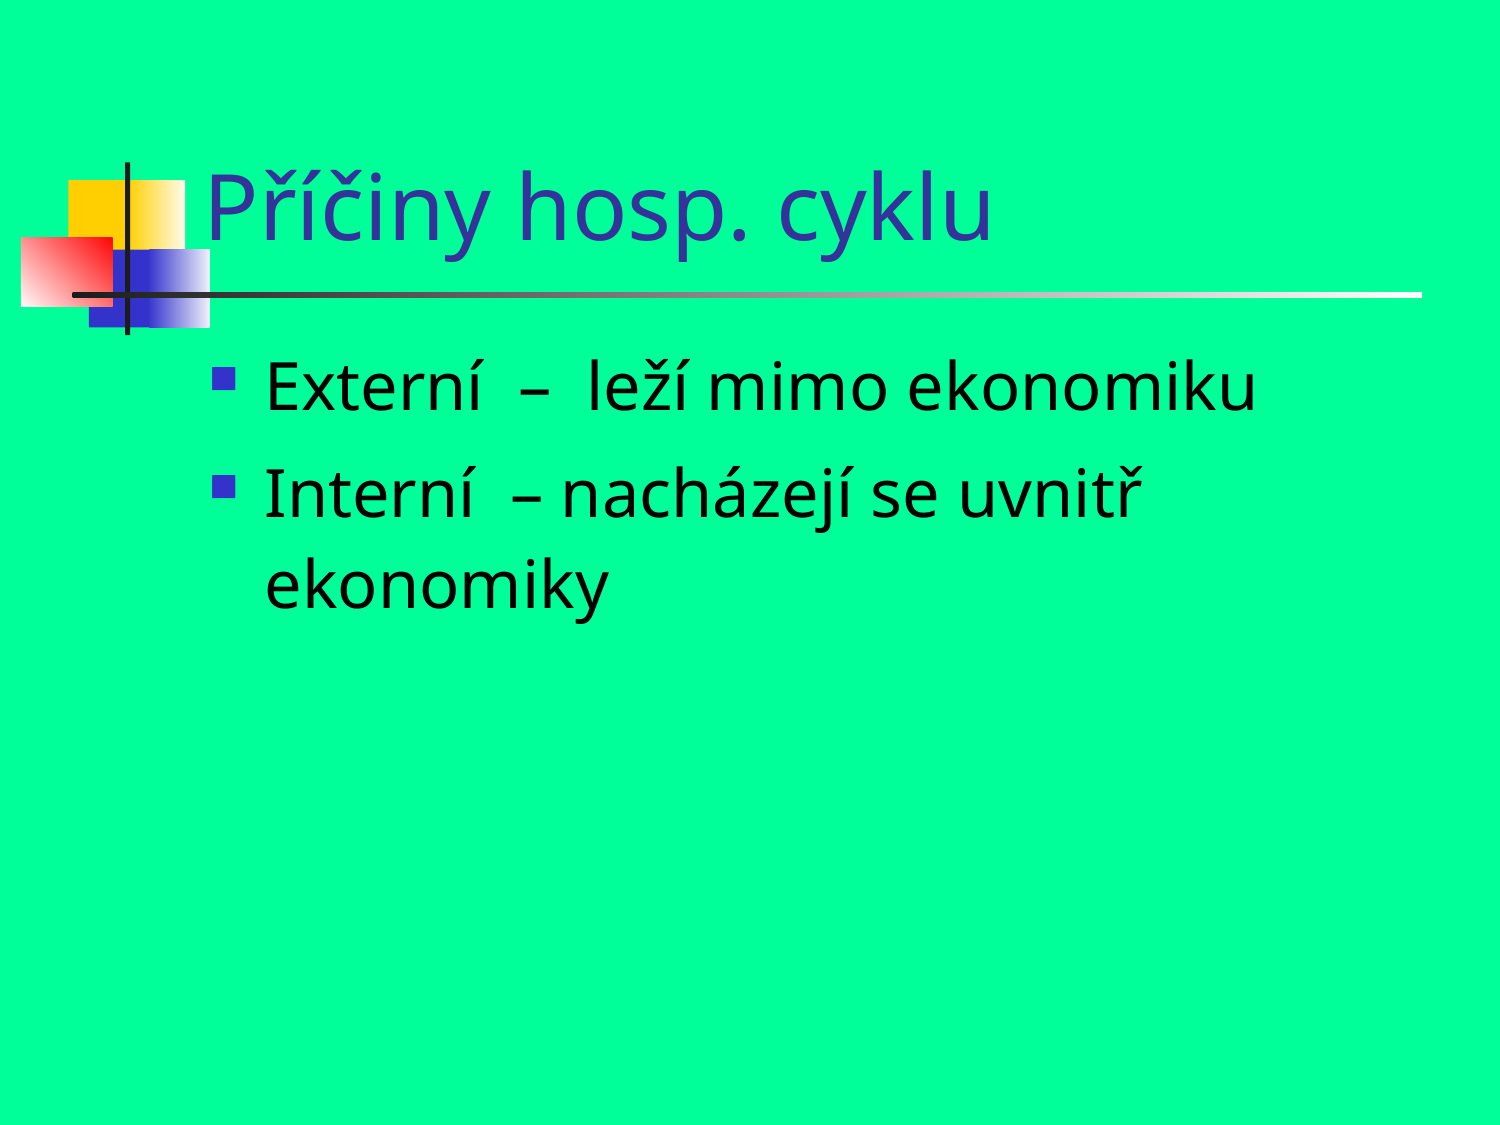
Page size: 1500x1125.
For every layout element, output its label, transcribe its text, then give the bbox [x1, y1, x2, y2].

title Příčiny hosp. cyklu [188, 35, 1468, 276]
list Externí – leží mimo ekonomiku Interní – nacházejí se uvnitř ekonomiky [193, 331, 1469, 1007]
